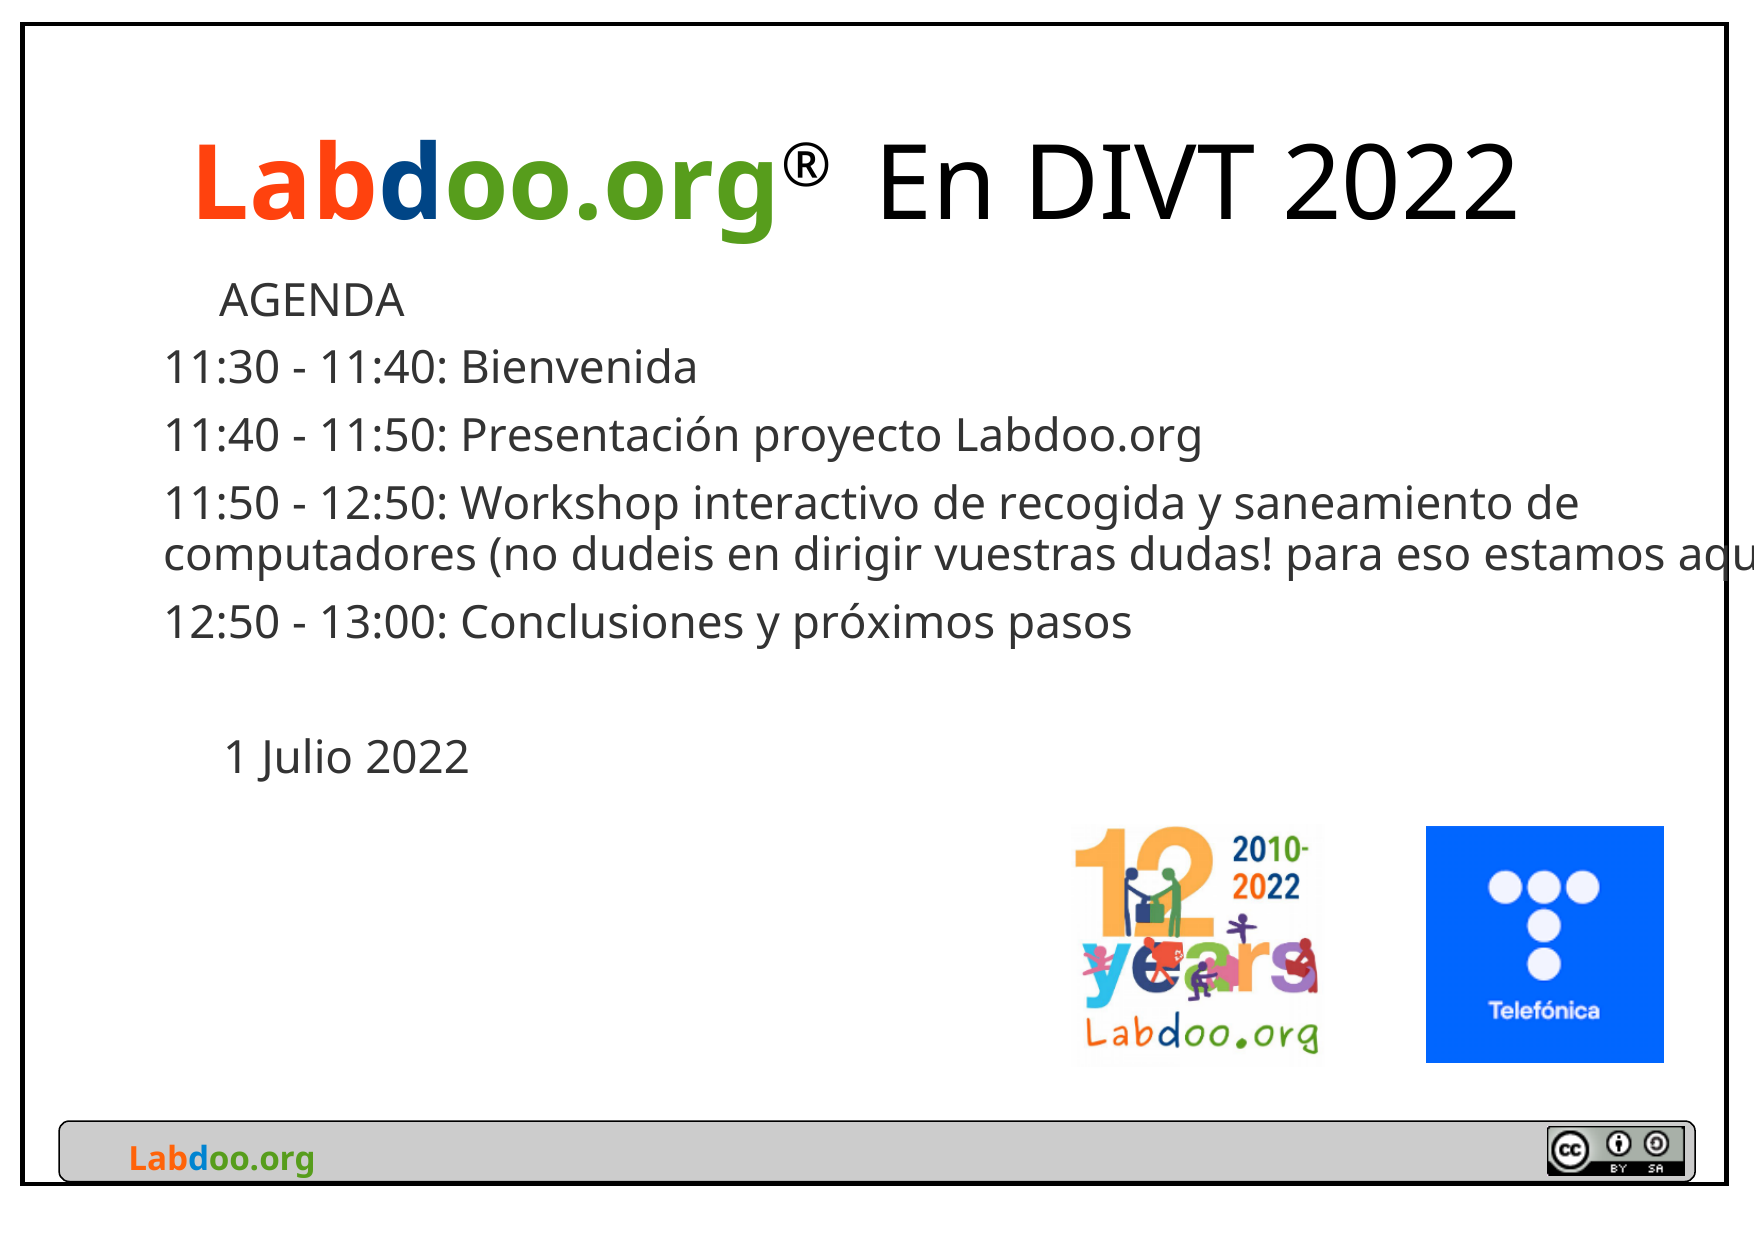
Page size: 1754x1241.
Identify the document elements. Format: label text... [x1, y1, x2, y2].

text_box Labdoo.org [113, 1115, 1191, 1194]
list AGENDA 11:30 - 11:40: Bienvenida 11:40 - 11:50: Presentación proyecto Labdoo.org 11:50 - 12:50: Workshop interactivo de recogida y saneamiento de computadores (no dudeis en dirigir vuestras dudas! para eso estamos aqui) 12:50 - 13:00: Conclusiones y próximos pasos 1 Julio 2022 [163, 271, 1754, 920]
picture [1065, 824, 1336, 1068]
picture [1547, 1126, 1685, 1176]
text_box Labdoo.org® En DIVT 2022 [70, 108, 1642, 249]
picture [1426, 920, 1664, 1063]
